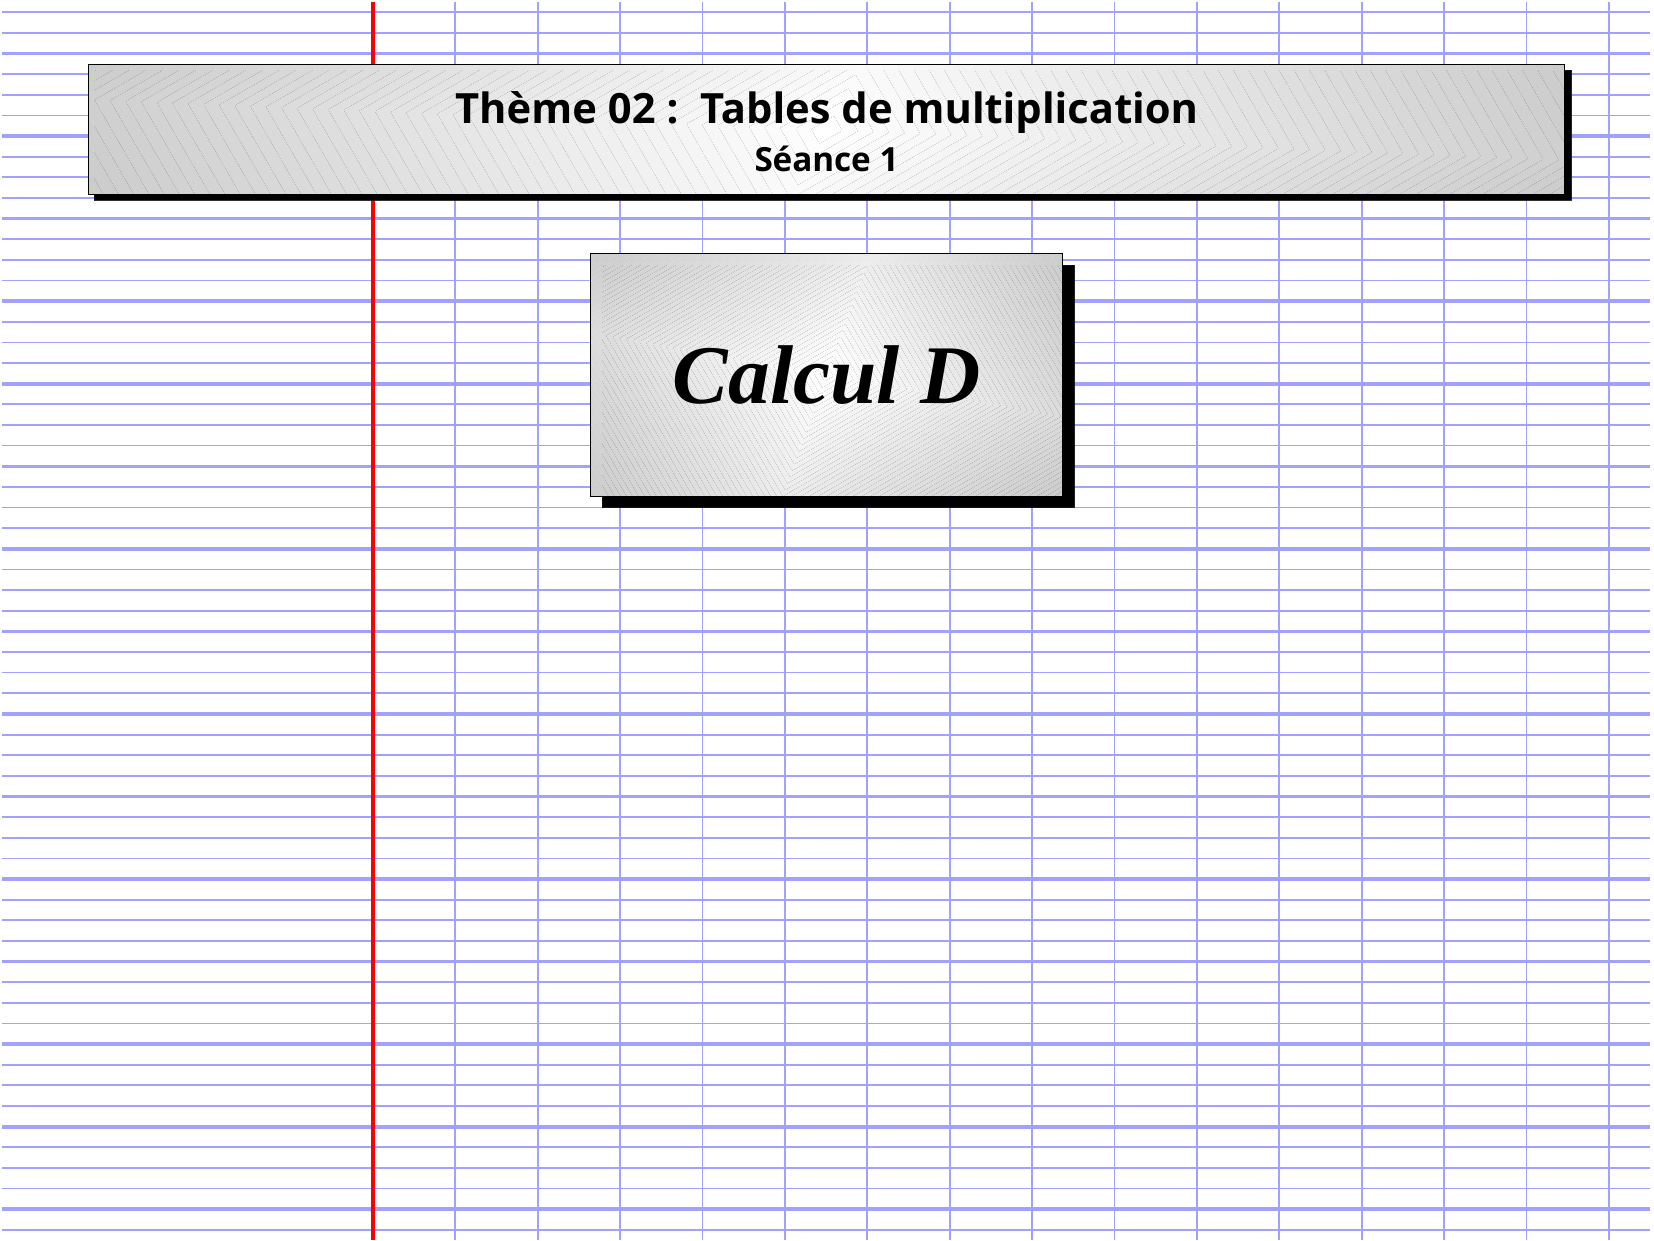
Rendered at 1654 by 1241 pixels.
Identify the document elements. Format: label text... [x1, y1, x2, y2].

text_box Thème 02 : Tables de multiplication Séance 1 [88, 64, 1565, 195]
picture [0, 0, 1654, 1241]
text_box Calcul D [590, 253, 1063, 497]
